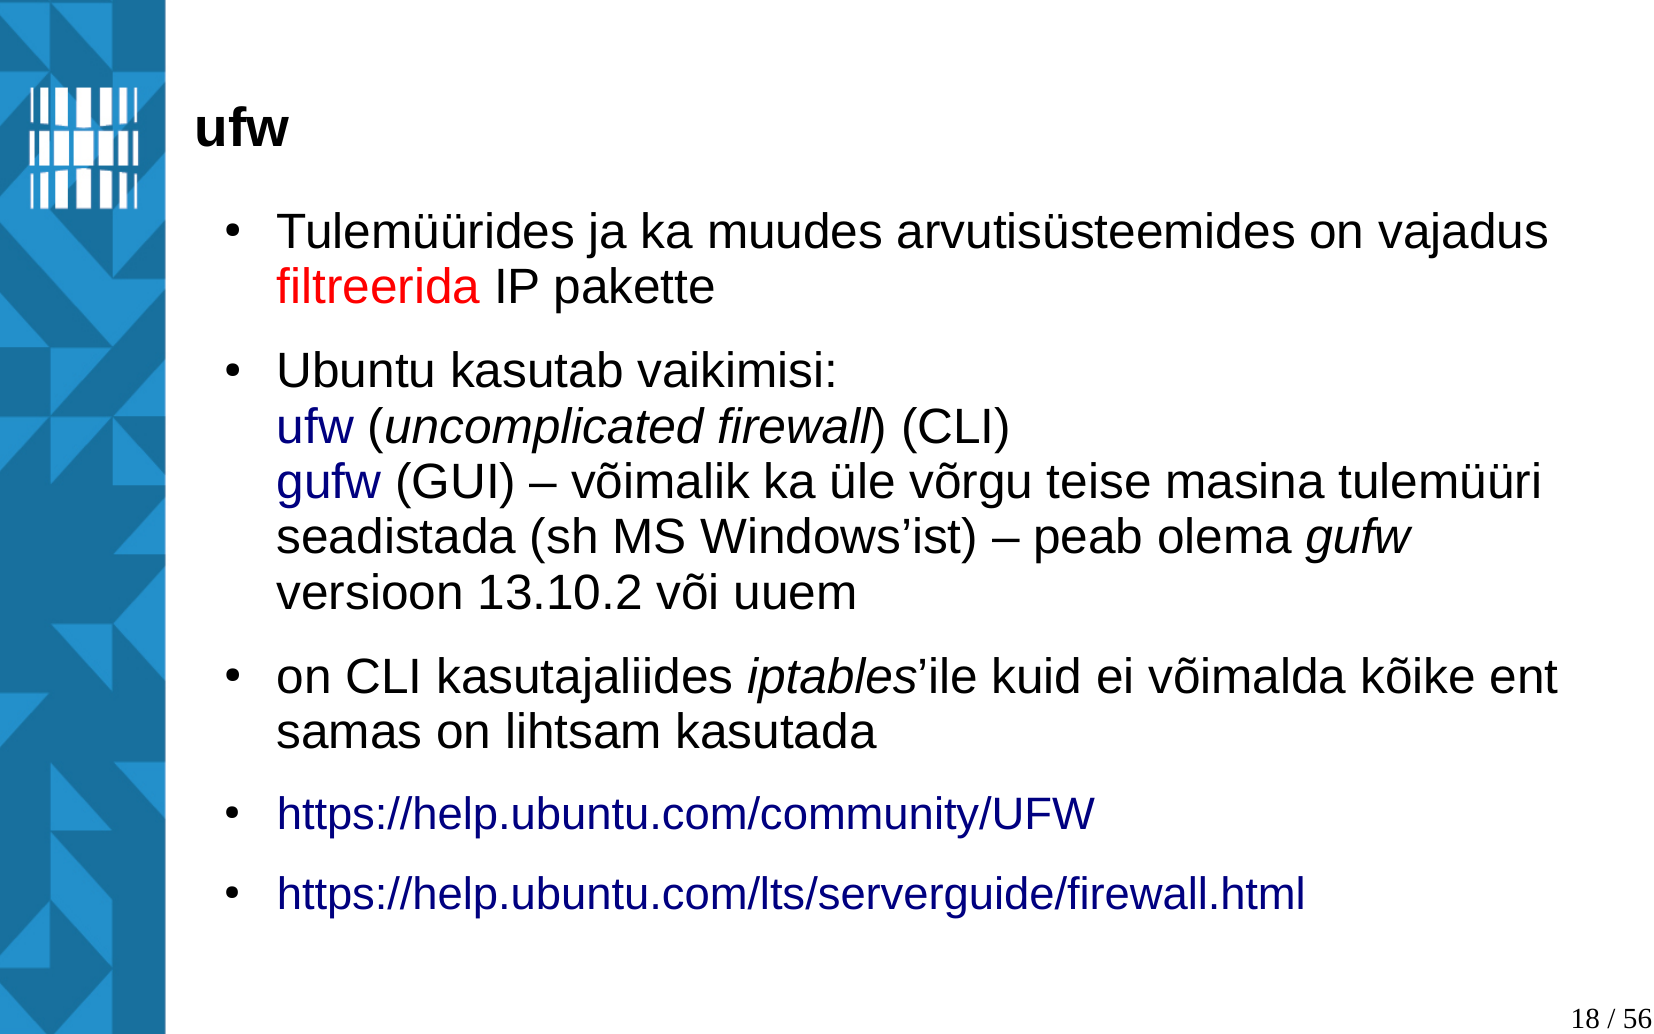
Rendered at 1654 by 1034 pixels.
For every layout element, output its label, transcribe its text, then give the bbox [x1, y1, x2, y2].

list Tulemüürides ja ka muudes arvutisüsteemides on vajadus filtreerida IP pakette Ubuntu kasutab vaikimisi: ufw (uncomplicated firewall) (CLI) gufw (GUI) – võimalik ka üle võrgu teise masina tulemüüri seadistada (sh MS Windows’ist) – peab olema gufw versioon 13.10.2 või uuem on CLI kasutajaliides iptables’ile kuid ei võimalda kõike ent samas on lihtsam kasutada https://help.ubuntu.com/community/UFW https://help.ubuntu.com/lts/serverguide/firewall.html [206, 203, 1601, 922]
title ufw [194, 41, 1595, 214]
